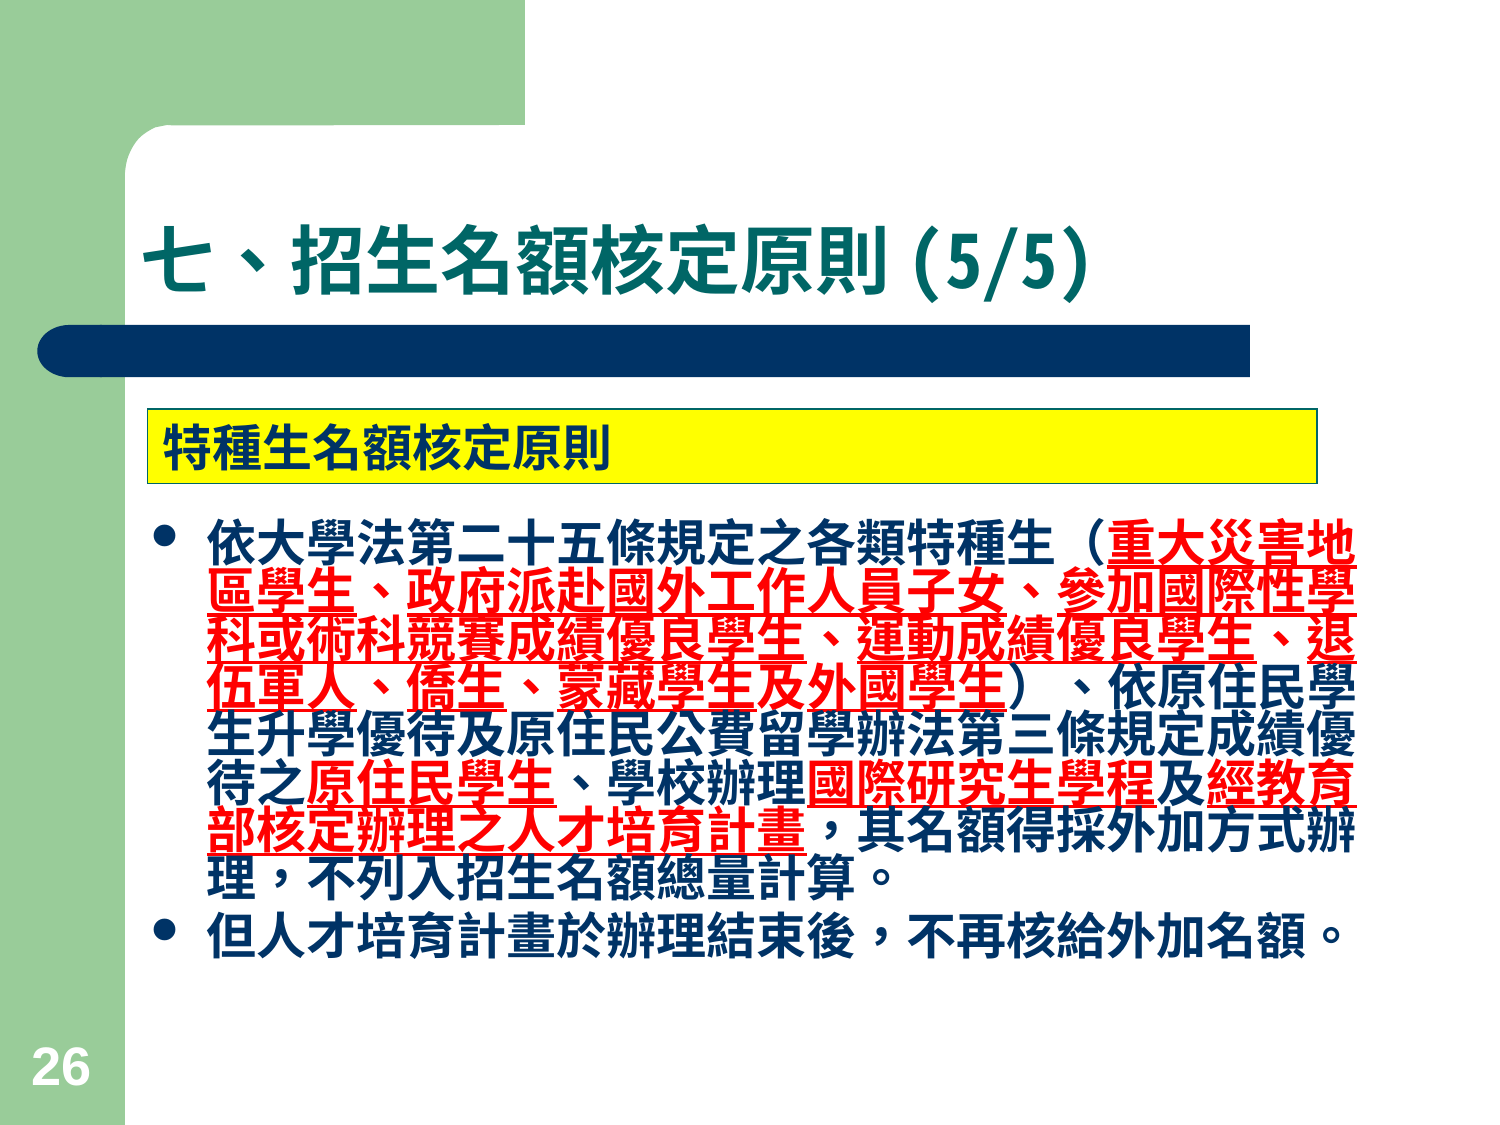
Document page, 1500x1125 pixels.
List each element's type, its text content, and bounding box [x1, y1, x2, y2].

text_box 特種生名額核定原則 [147, 408, 1317, 484]
list 依大學法第二十五條規定之各類特種生（重大災害地區學生、政府派赴國外工作人員子女、參加國際性學科或術科競賽成績優良學生、運動成績優良學生、退伍軍人、僑生、蒙藏學生及外國學生）、依原住民學生升學優待及原住民公費留學辦法第三條規定成績優待之原住民學生、學校辦理國際研究生學程及經教育部核定辦理之人才培育計畫，其名額得採外加方式辦理，不列入招生名額總量計算。 但人才培育計畫於辦理結束後，不再核給外加名額。 [135, 515, 1398, 1024]
title 七、招生名額核定原則(5/5) [125, 125, 1425, 313]
slide_number <編號> [13, 1023, 111, 1105]
